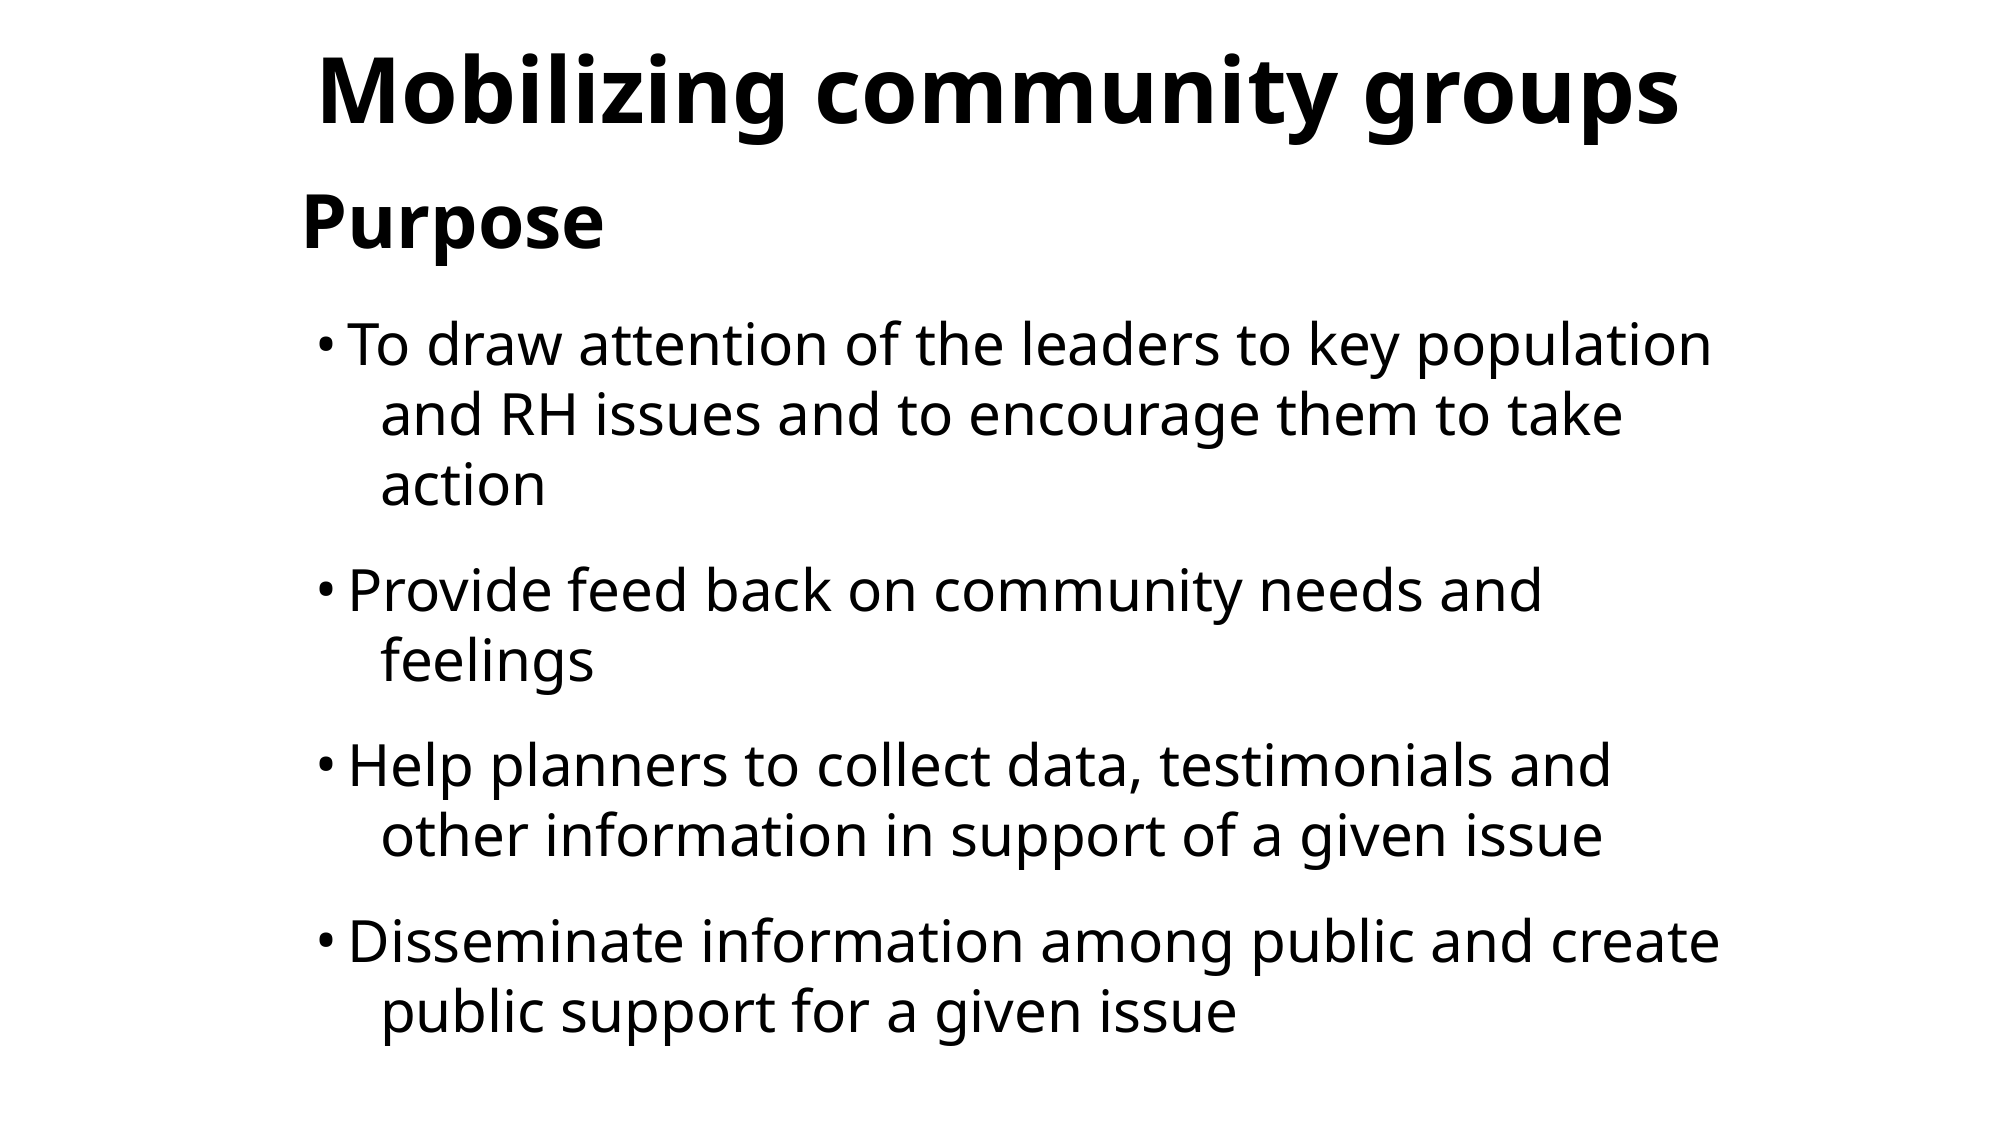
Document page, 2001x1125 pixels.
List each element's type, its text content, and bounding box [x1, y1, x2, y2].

text_box Purpose [285, 165, 936, 271]
text_box To draw attention of the leaders to key population and RH issues and to encourage them to take action Provide feed back on community needs and feelings Help planners to collect data, testimonials and other information in support of a given issue Disseminate information among public and create public support for a given issue [300, 299, 1738, 916]
title Mobilizing community groups [300, 12, 1763, 176]
text_box [624, 825, 1550, 891]
text_box [549, 699, 1150, 775]
